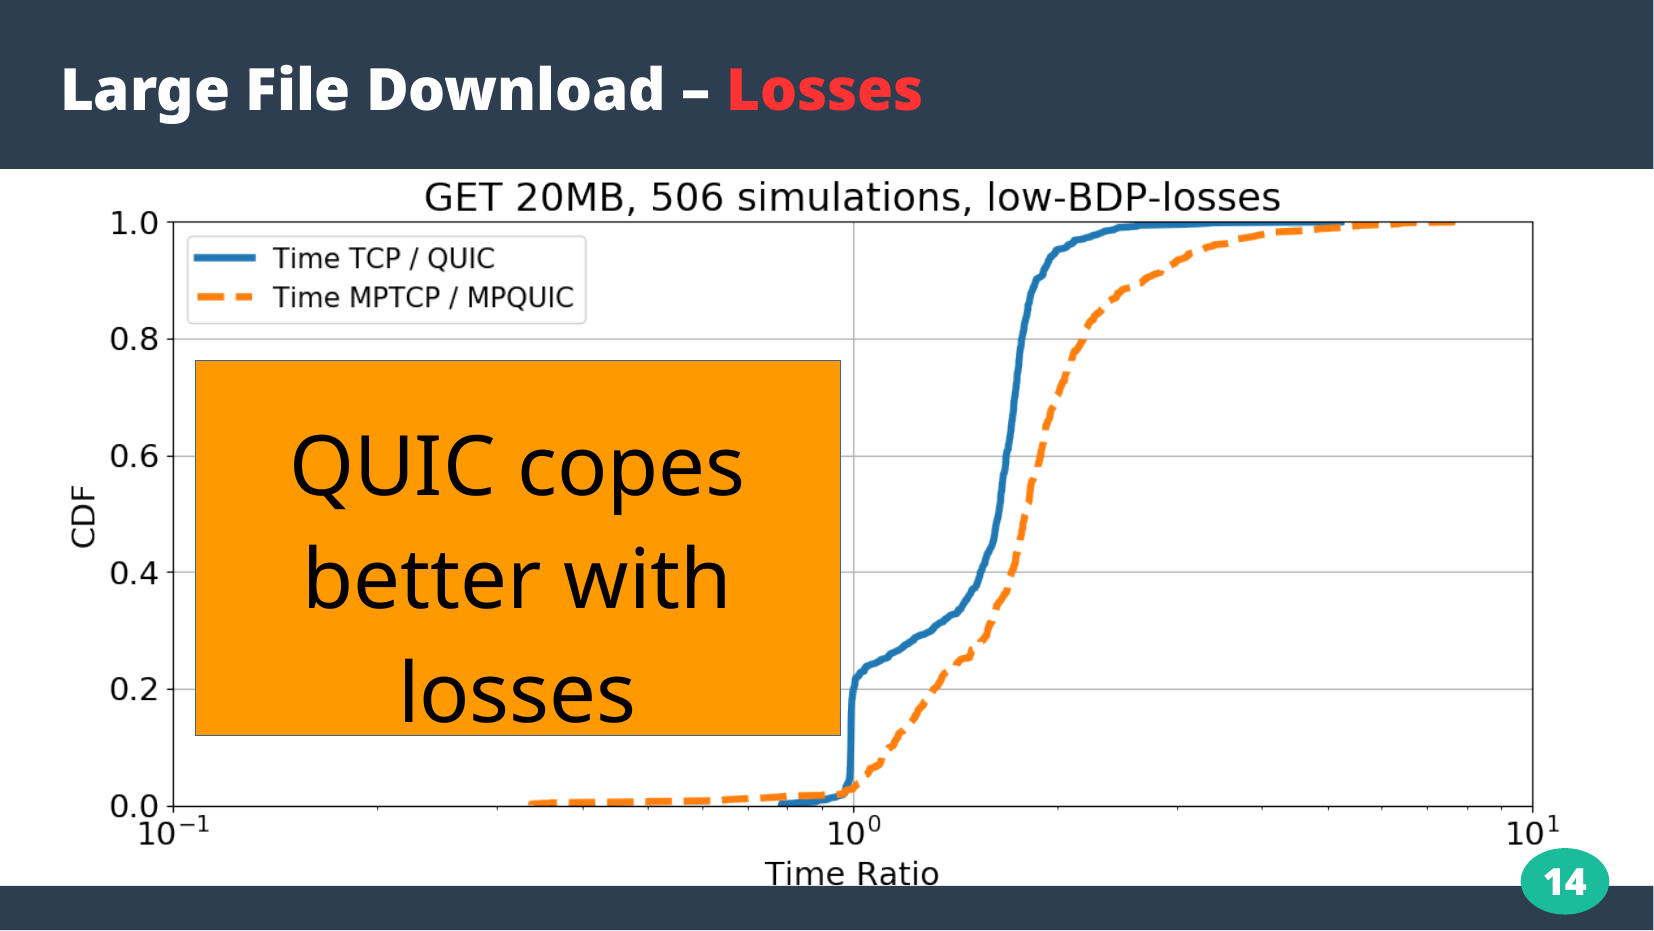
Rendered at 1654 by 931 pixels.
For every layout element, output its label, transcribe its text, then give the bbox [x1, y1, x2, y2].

text_box QUIC copes better with losses [195, 399, 840, 706]
text_box [432, 706, 457, 717]
text_box [195, 360, 841, 736]
picture [35, 146, 1596, 927]
title Large File Download – Losses [60, 28, 1596, 147]
